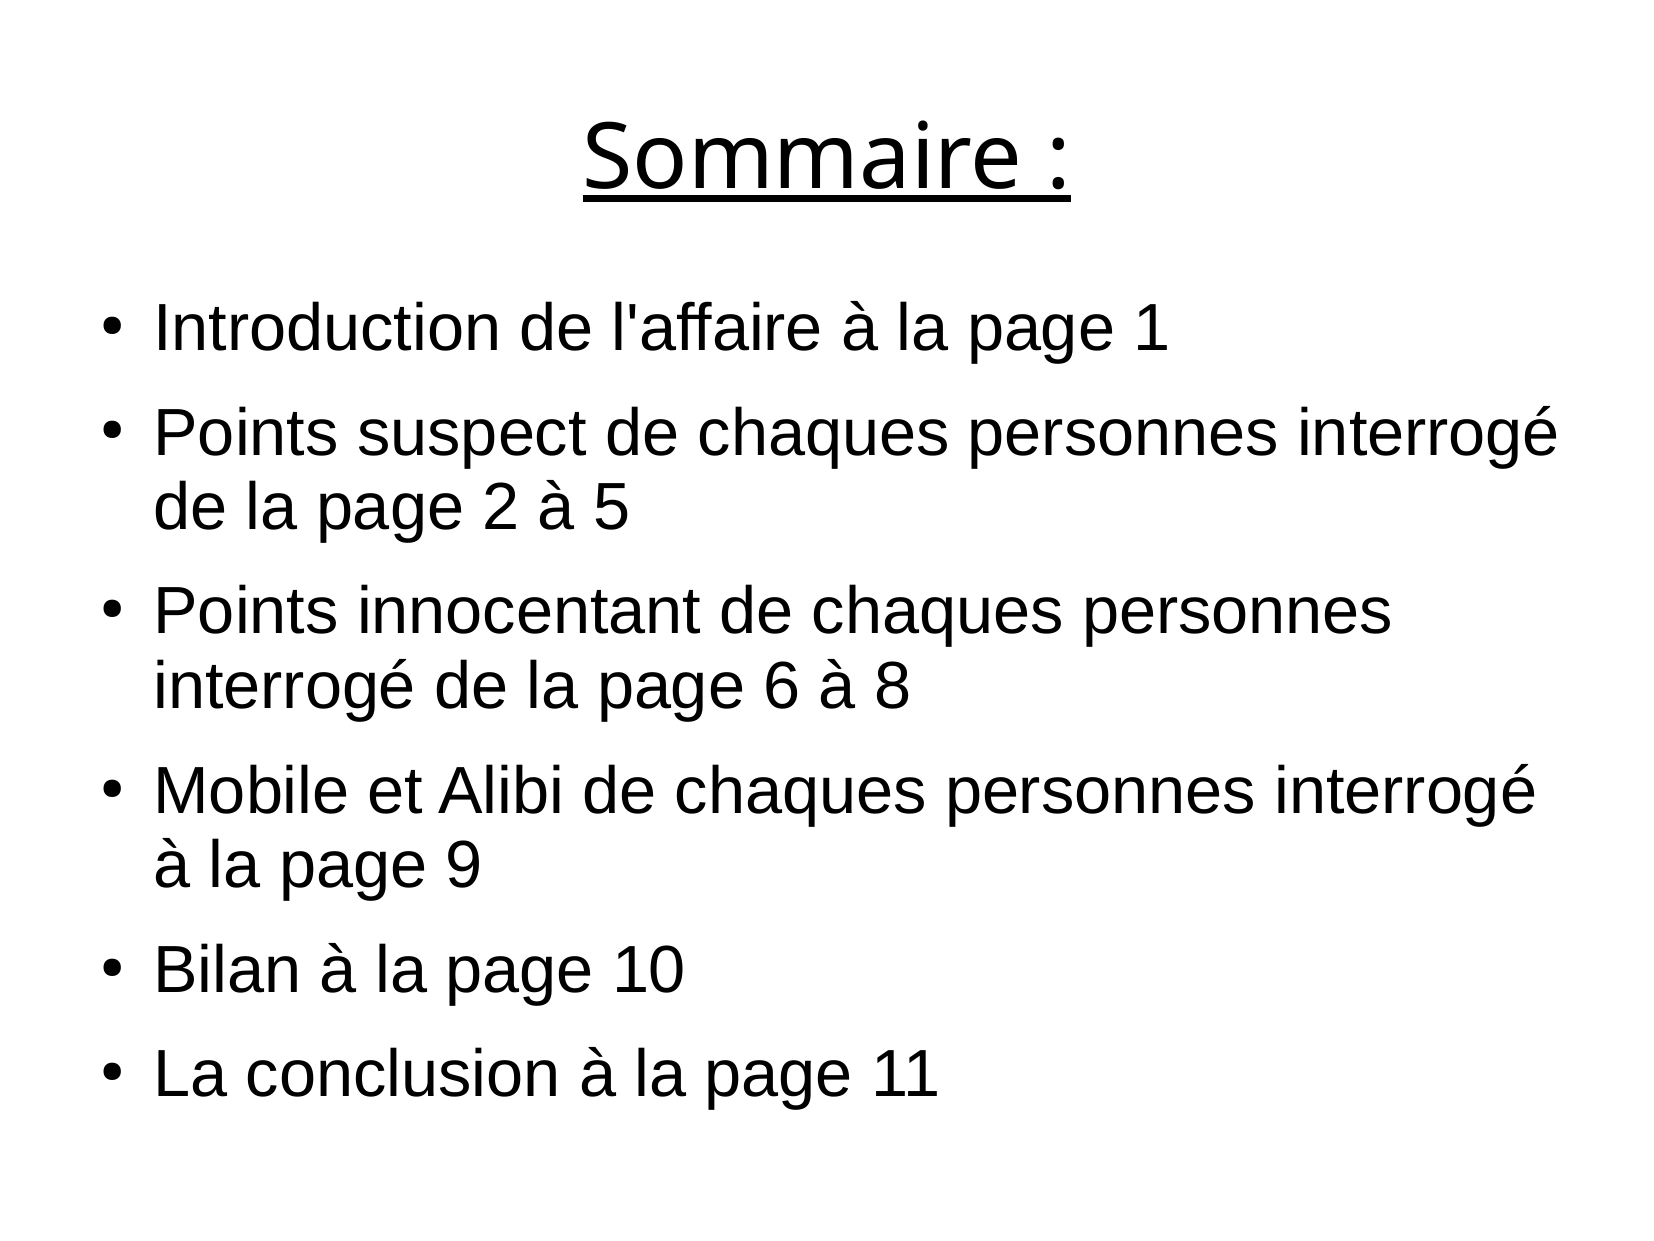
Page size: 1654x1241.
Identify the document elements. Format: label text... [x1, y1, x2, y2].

title Sommaire : [82, 49, 1571, 257]
list Introduction de l'affaire à la page 1 Points suspect de chaques personnes interrogé de la page 2 à 5 Points innocentant de chaques personnes interrogé de la page 6 à 8 Mobile et Alibi de chaques personnes interrogé à la page 9 Bilan à la page 10 La conclusion à la page 11 [82, 290, 1571, 1111]
